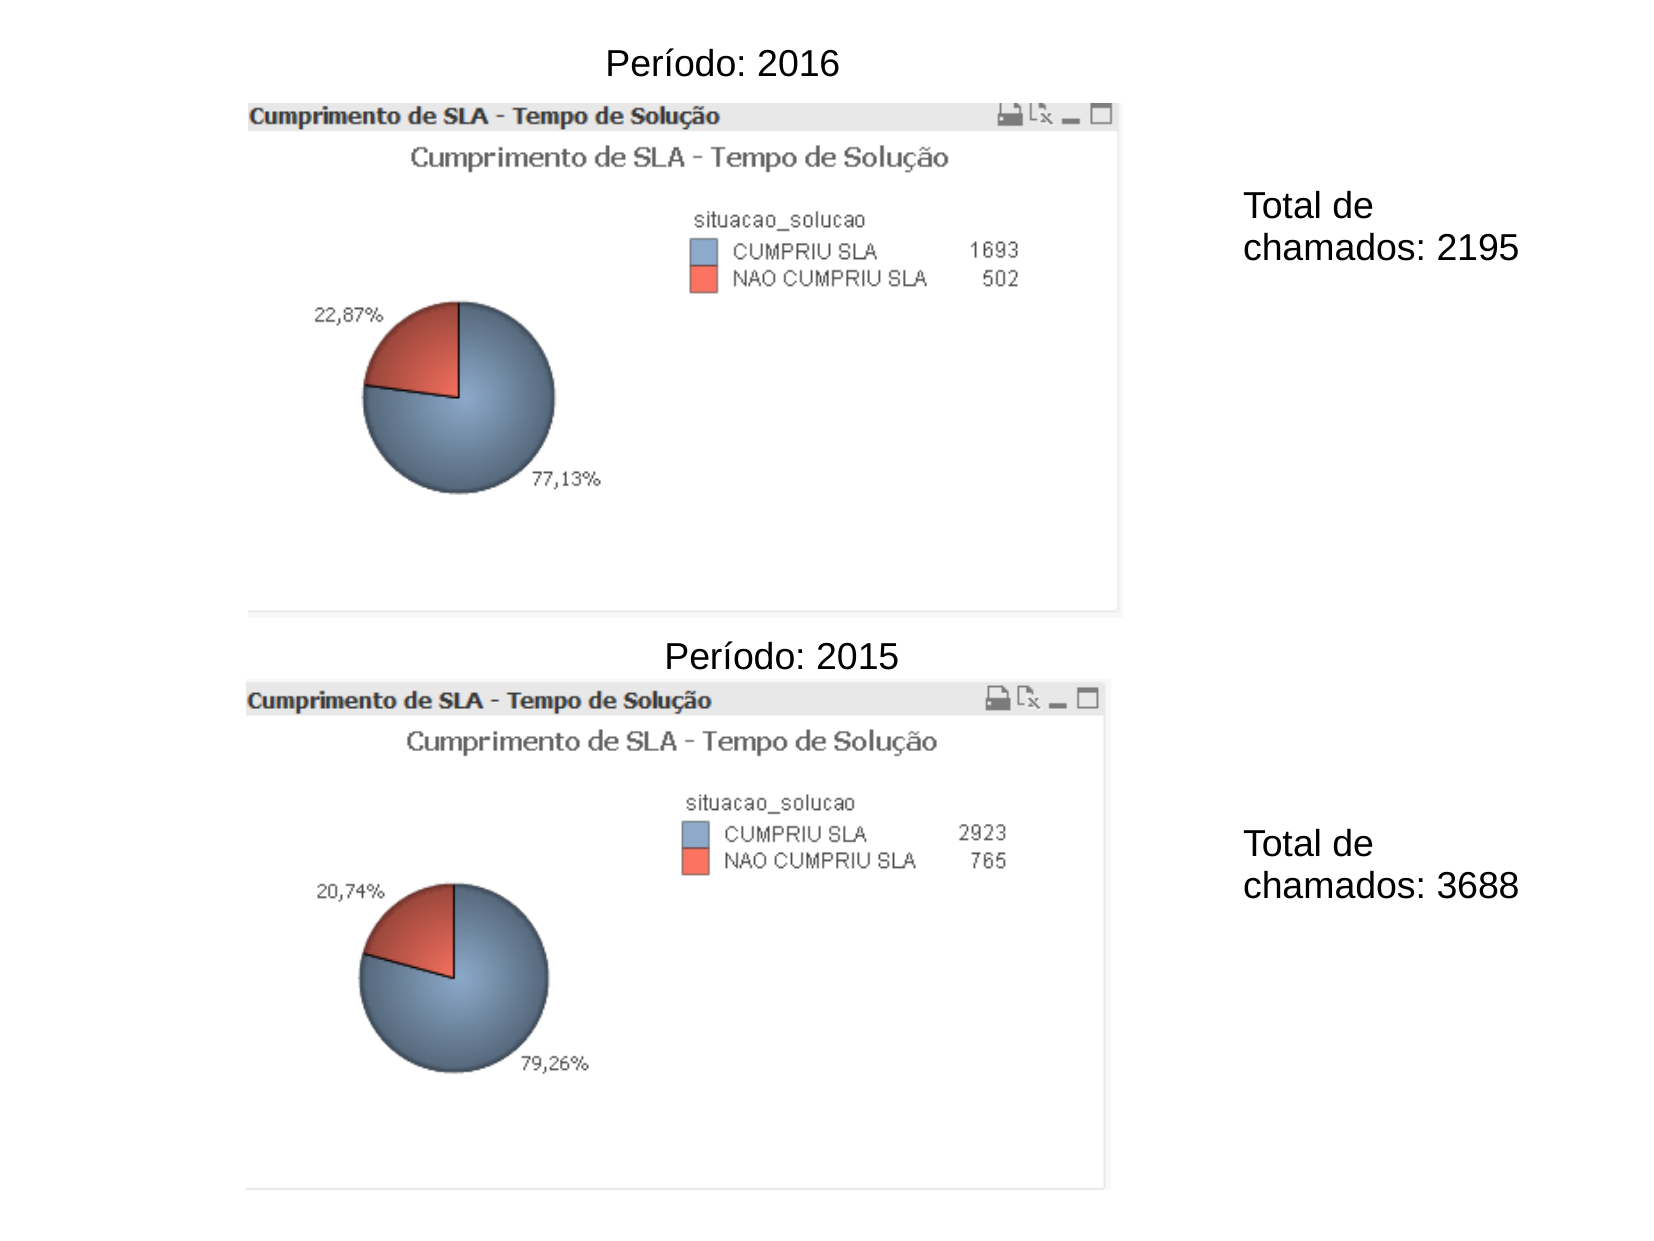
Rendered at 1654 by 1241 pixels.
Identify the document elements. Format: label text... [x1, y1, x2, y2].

text_box Período: 2016 [590, 35, 898, 93]
text_box Total de chamados: 2195 [1228, 177, 1536, 276]
text_box Total de chamados: 3688 [1228, 814, 1536, 914]
text_box Período: 2015 [649, 628, 957, 679]
picture [248, 103, 1123, 618]
picture [246, 679, 1111, 1190]
